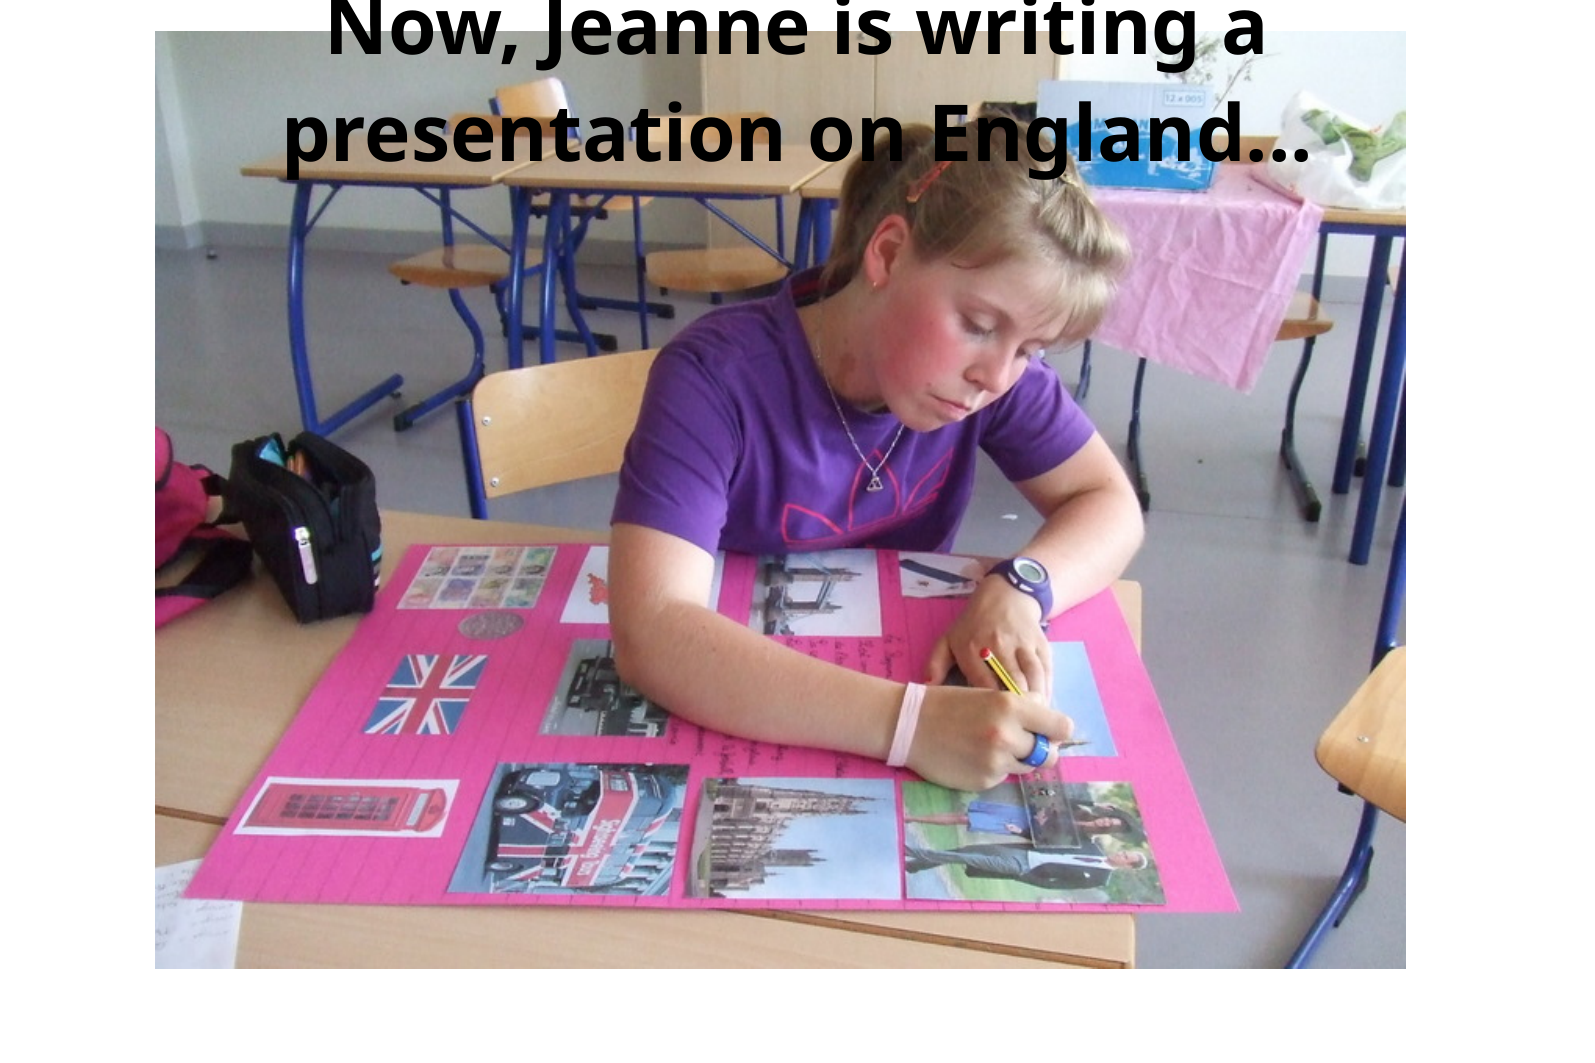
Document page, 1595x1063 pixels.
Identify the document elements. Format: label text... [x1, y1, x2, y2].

picture [155, 276, 1406, 969]
title Now, Jeanne is writing a presentation on England... [79, 0, 1515, 276]
